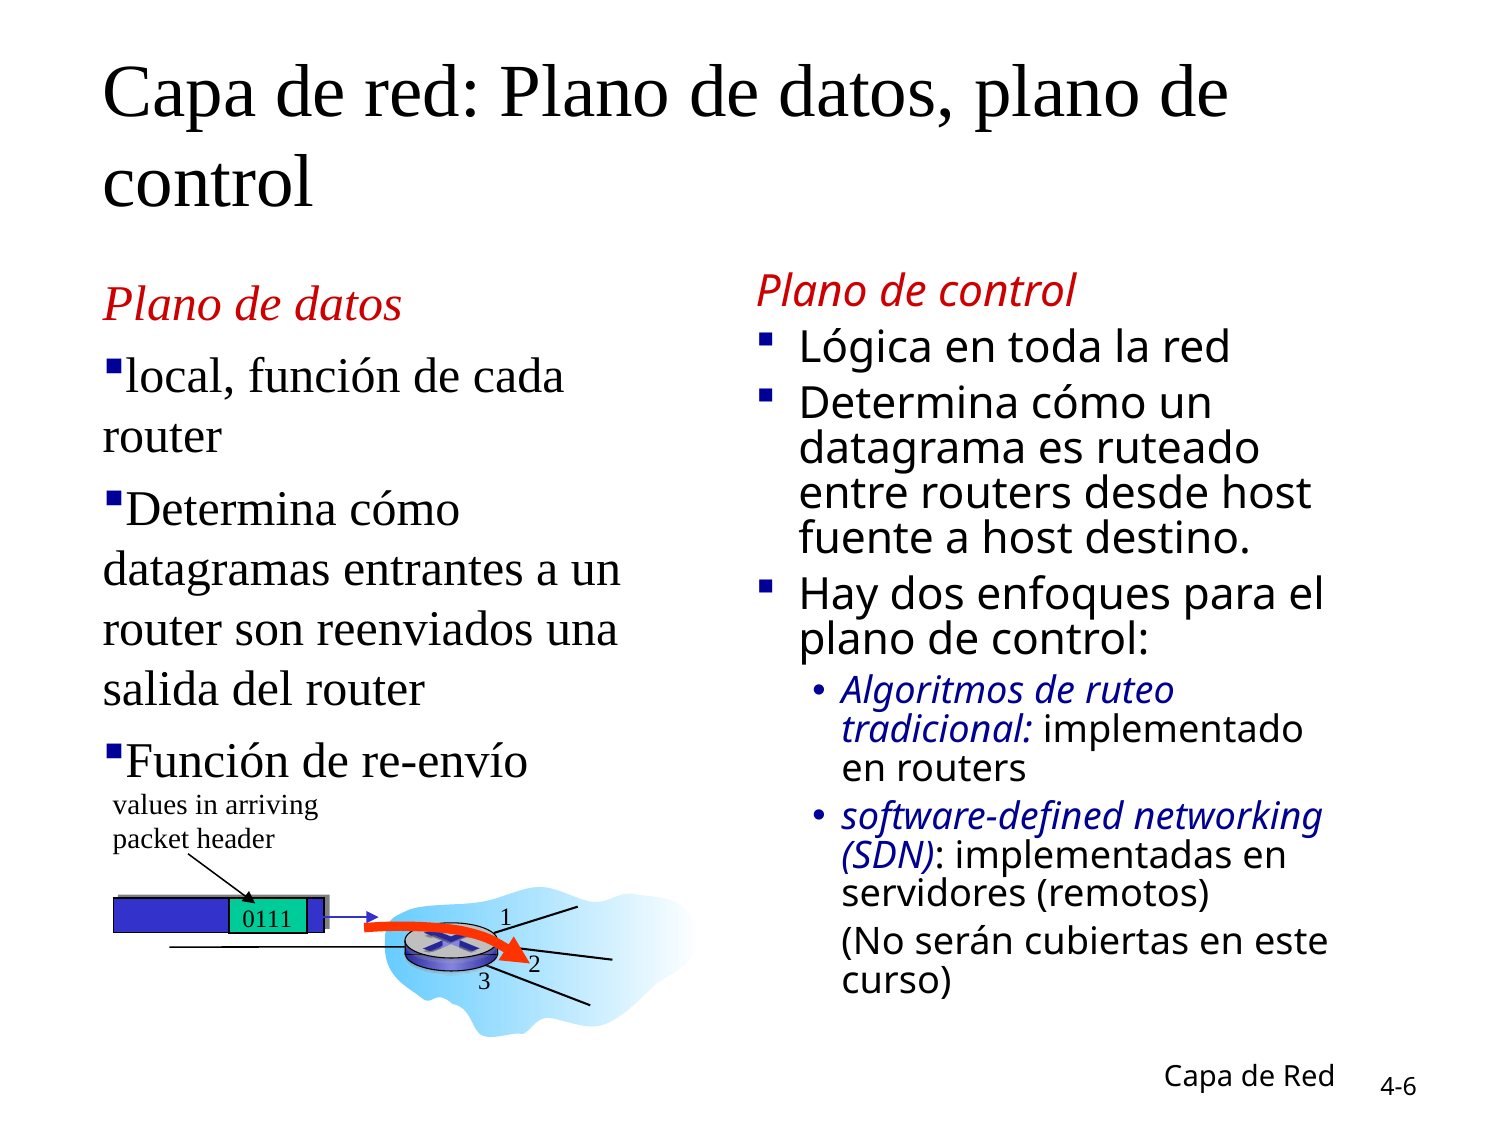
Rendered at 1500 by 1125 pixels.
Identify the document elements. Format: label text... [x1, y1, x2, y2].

text_box [113, 894, 227, 933]
text_box 3 [463, 959, 506, 1003]
text_box values in arriving packet header [97, 777, 425, 863]
text_box Plano de datos local, función de cada router Determina cómo datagramas entrantes a un router son reenviados una salida del router Función de re-envío [87, 262, 710, 1026]
text_box 1 [484, 893, 528, 939]
text_box [384, 886, 696, 1037]
text_box 0111 [227, 894, 308, 941]
text_box [390, 901, 497, 937]
text_box [506, 962, 513, 974]
text_box Capa de red: Plano de datos, plano de control [87, 37, 1363, 225]
text_box [308, 894, 330, 916]
text_box 2 [513, 940, 556, 986]
list Plano de control Lógica en toda la red Determina cómo un datagrama es ruteado entre routers desde host fuente a host destino. Hay dos enfoques para el plano de control: Algoritmos de ruteo tradicional: implementado en routers software-defined networking (SDN): implementadas en servidores (remotos) (No serán cubiertas en este curso) [740, 262, 1363, 1026]
text_box [308, 918, 330, 933]
